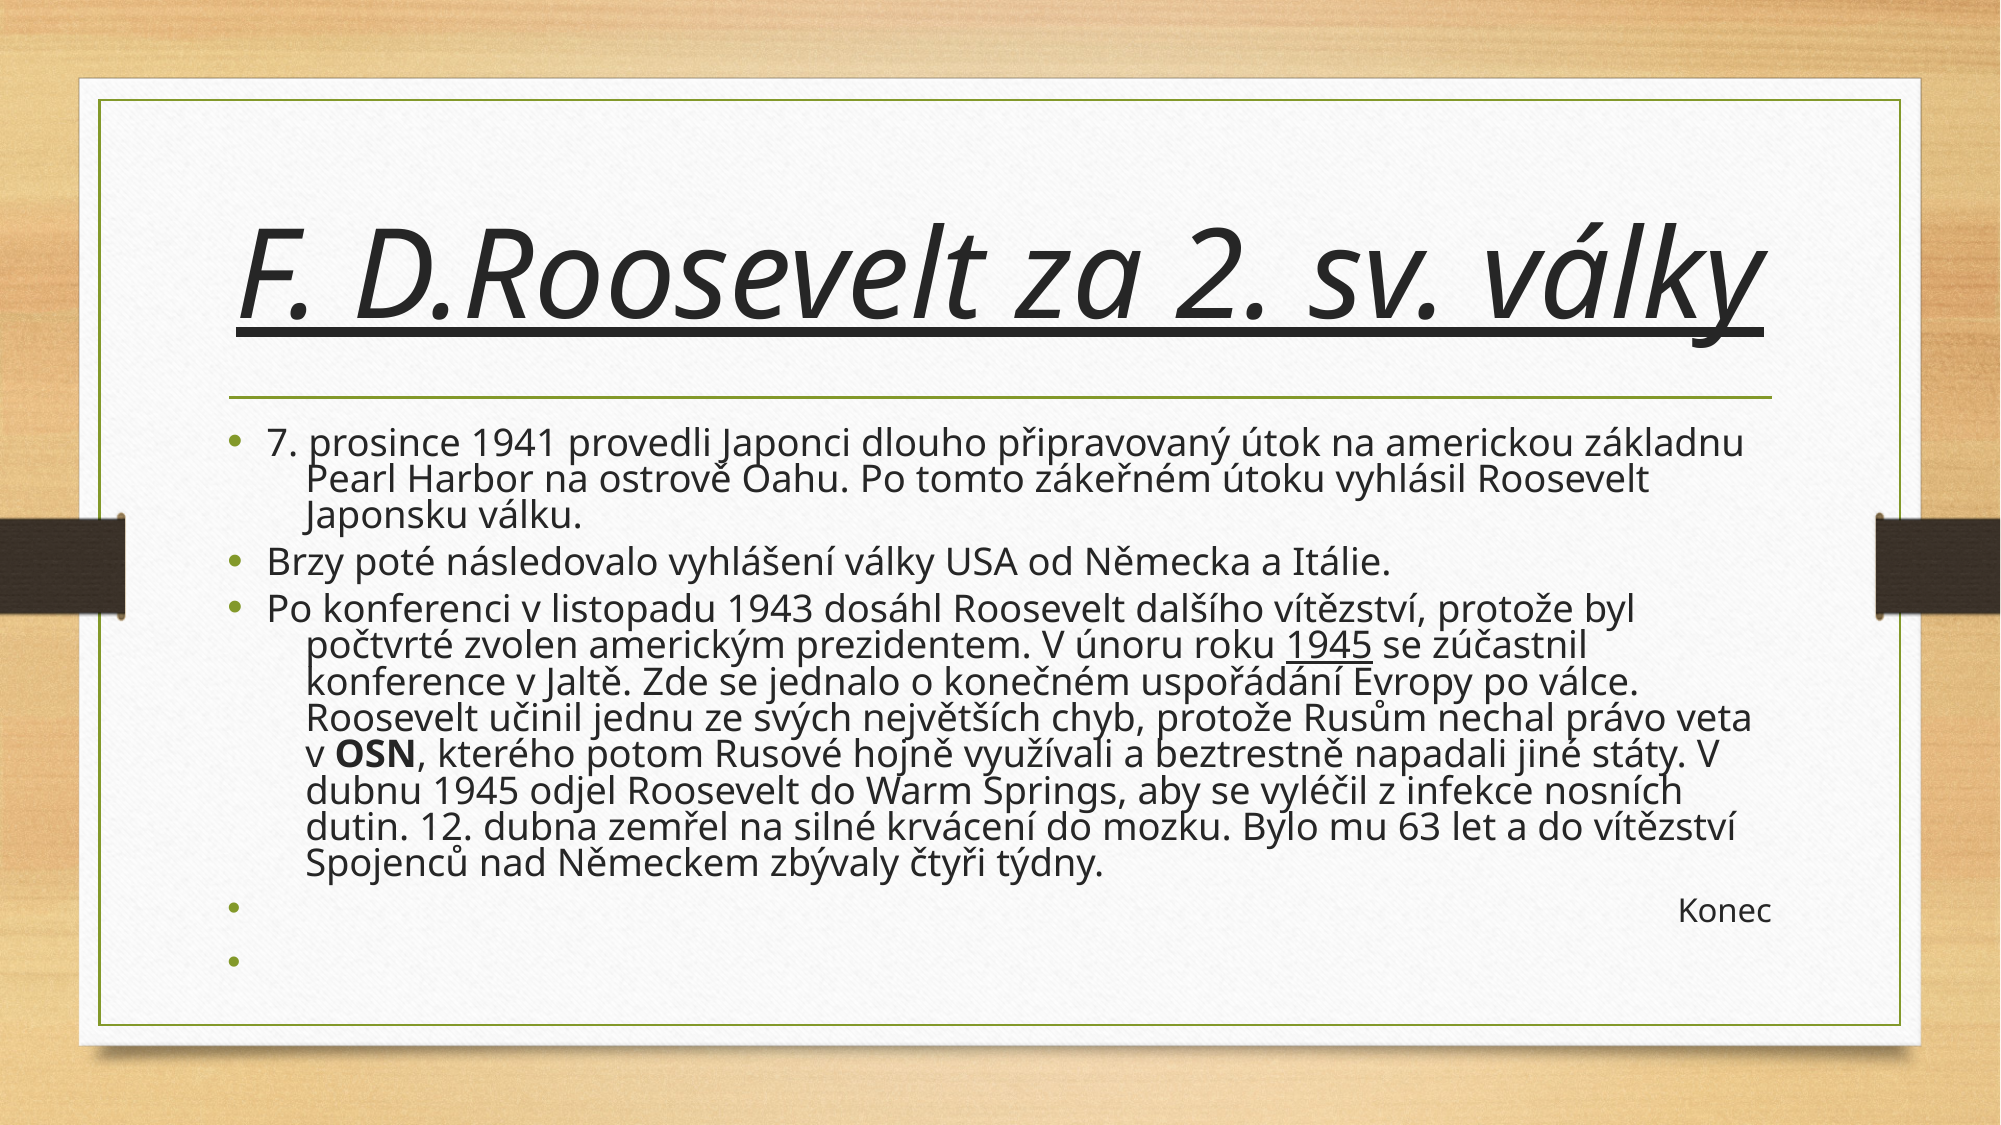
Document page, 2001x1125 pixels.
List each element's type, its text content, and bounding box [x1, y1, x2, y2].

list 7. prosince 1941 provedli Japonci dlouho připravovaný útok na americkou základnu Pearl Harbor na ostrově Oahu. Po tomto zákeřném útoku vyhlásil Roosevelt Japonsku válku. Brzy poté následovalo vyhlášení války USA od Německa a Itálie. Po konferenci v listopadu 1943 dosáhl Roosevelt dalšího vítězství, protože byl počtvrté zvolen americkým prezidentem. V únoru roku 1945 se zúčastnil konference v Jaltě. Zde se jednalo o konečném uspořádání Evropy po válce. Roosevelt učinil jednu ze svých největších chyb, protože Rusům nechal právo veta v OSN, kterého potom Rusové hojně využívali a beztrestně napadali jiné státy. V dubnu 1945 odjel Roosevelt do Warm Springs, aby se vyléčil z infekce nosních dutin. 12. dubna zemřel na silné krvácení do mozku. Bylo mu 63 let a do vítězství Spojenců nad Německem zbývaly čtyři týdny. Konec [212, 419, 1788, 964]
title F. D.Roosevelt za 2. sv. války [212, 161, 1788, 376]
